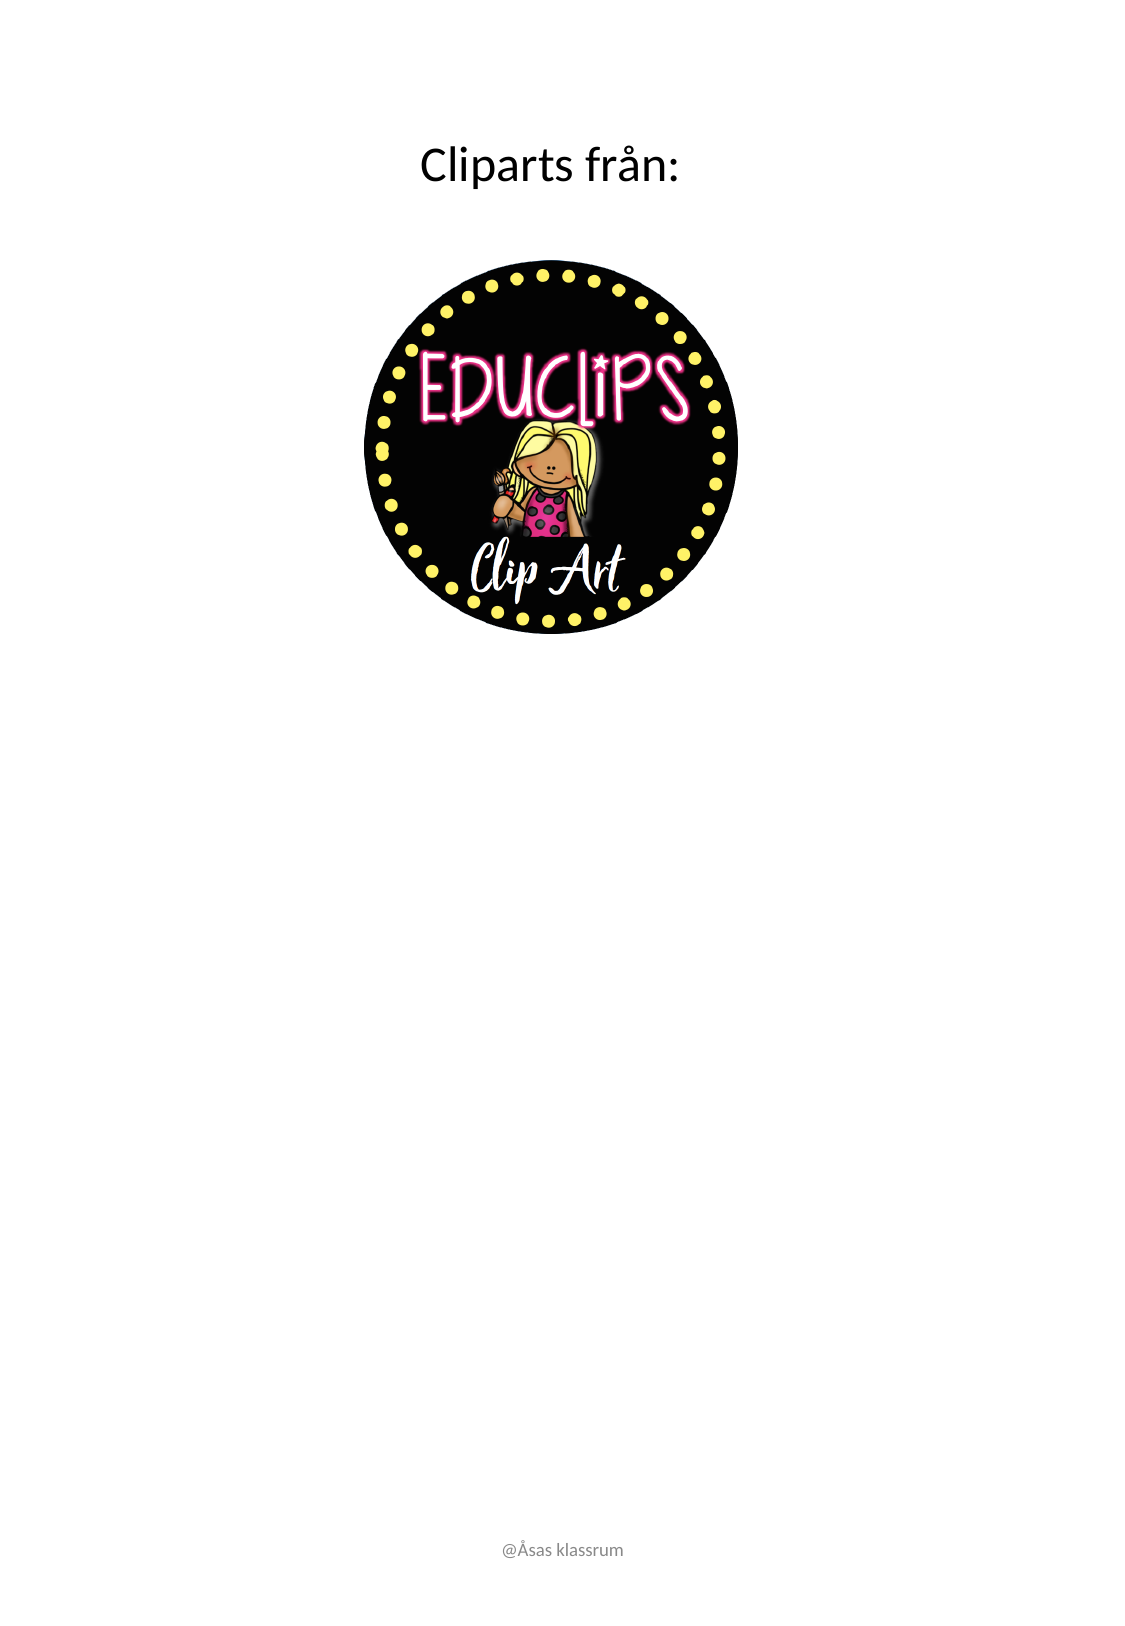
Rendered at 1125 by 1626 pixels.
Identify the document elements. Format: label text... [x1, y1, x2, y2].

picture [364, 261, 738, 634]
text_box @Åsas klassrum [372, 1506, 753, 1593]
text_box Cliparts från: [130, 123, 972, 261]
